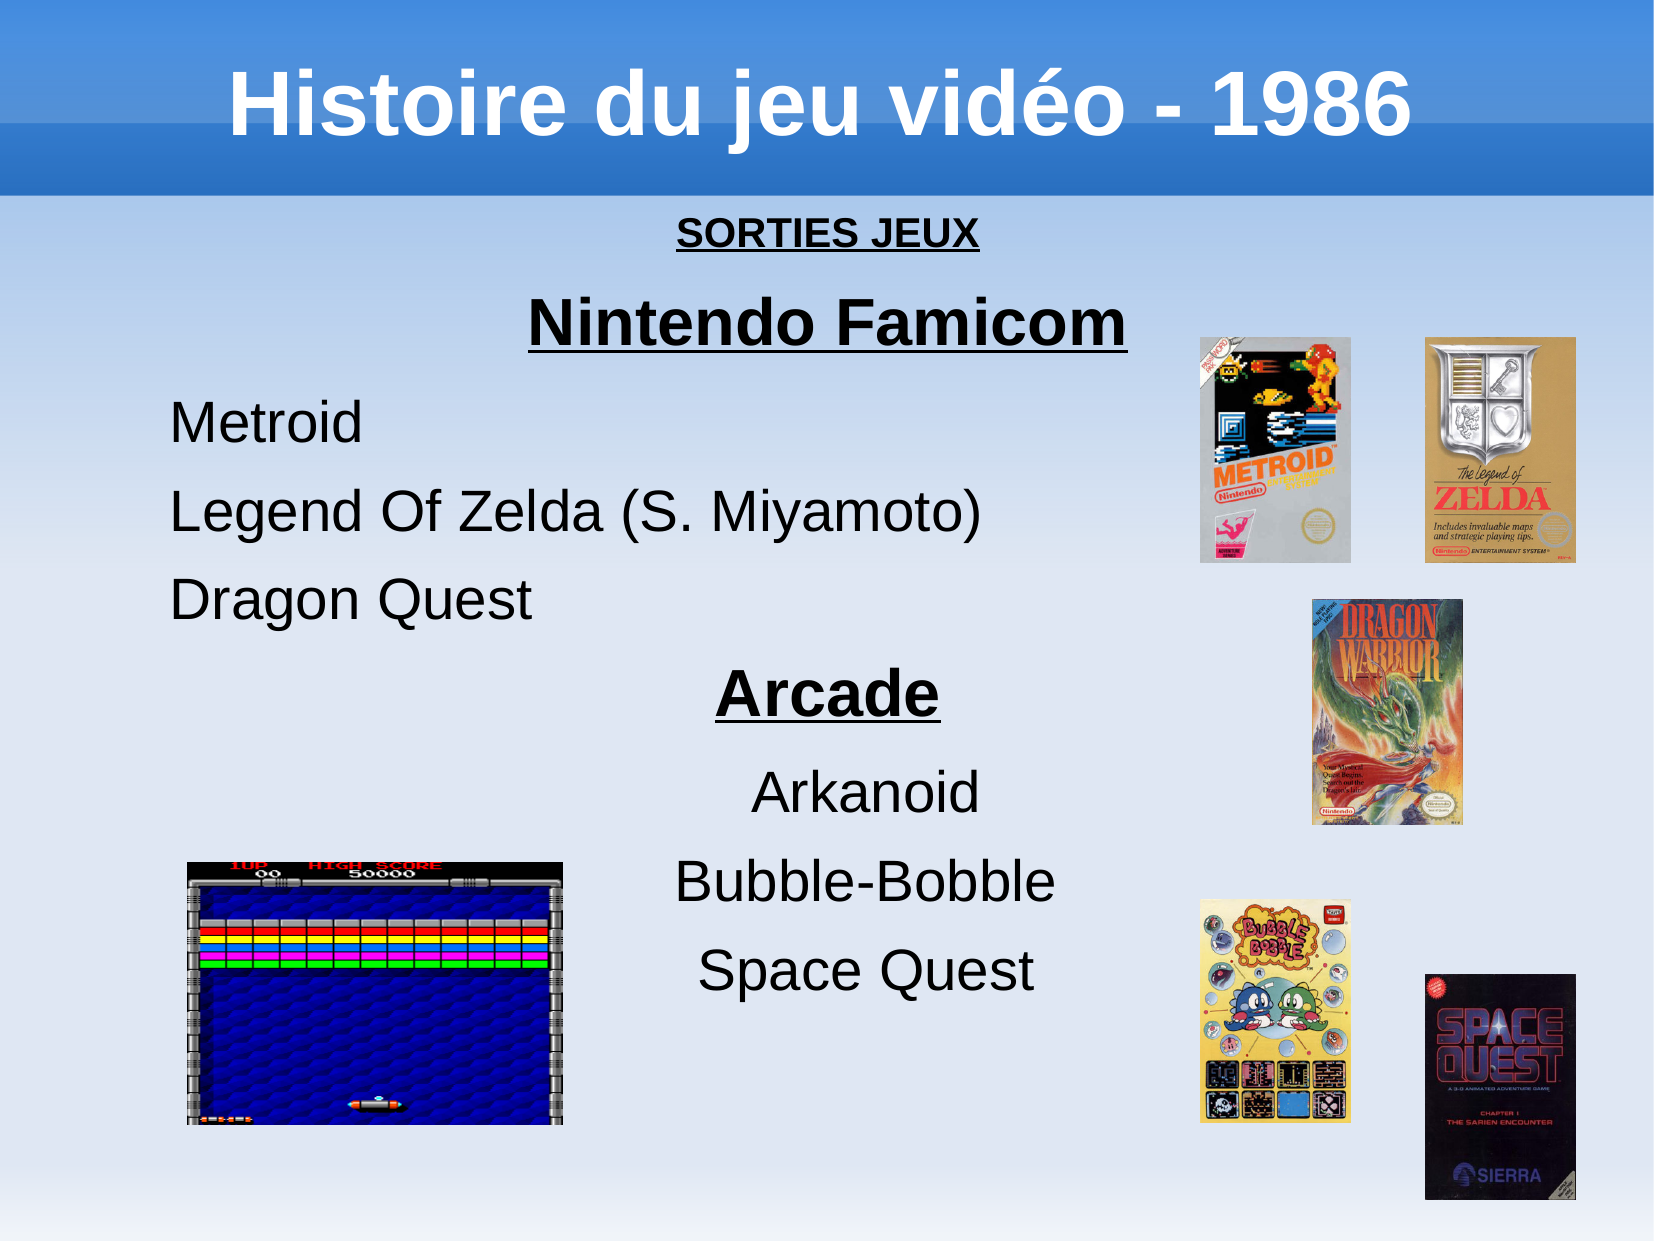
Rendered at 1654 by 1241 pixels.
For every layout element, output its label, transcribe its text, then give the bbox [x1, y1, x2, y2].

list SORTIES JEUX Nintendo Famicom Metroid Legend Of Zelda (S. Miyamoto) Dragon Quest Arcade Arkanoid Bubble-Bobble Space Quest [75, 209, 1564, 1201]
title Histoire du jeu vidéo - 1986 [76, 0, 1565, 208]
picture [0, 0, 1654, 1241]
